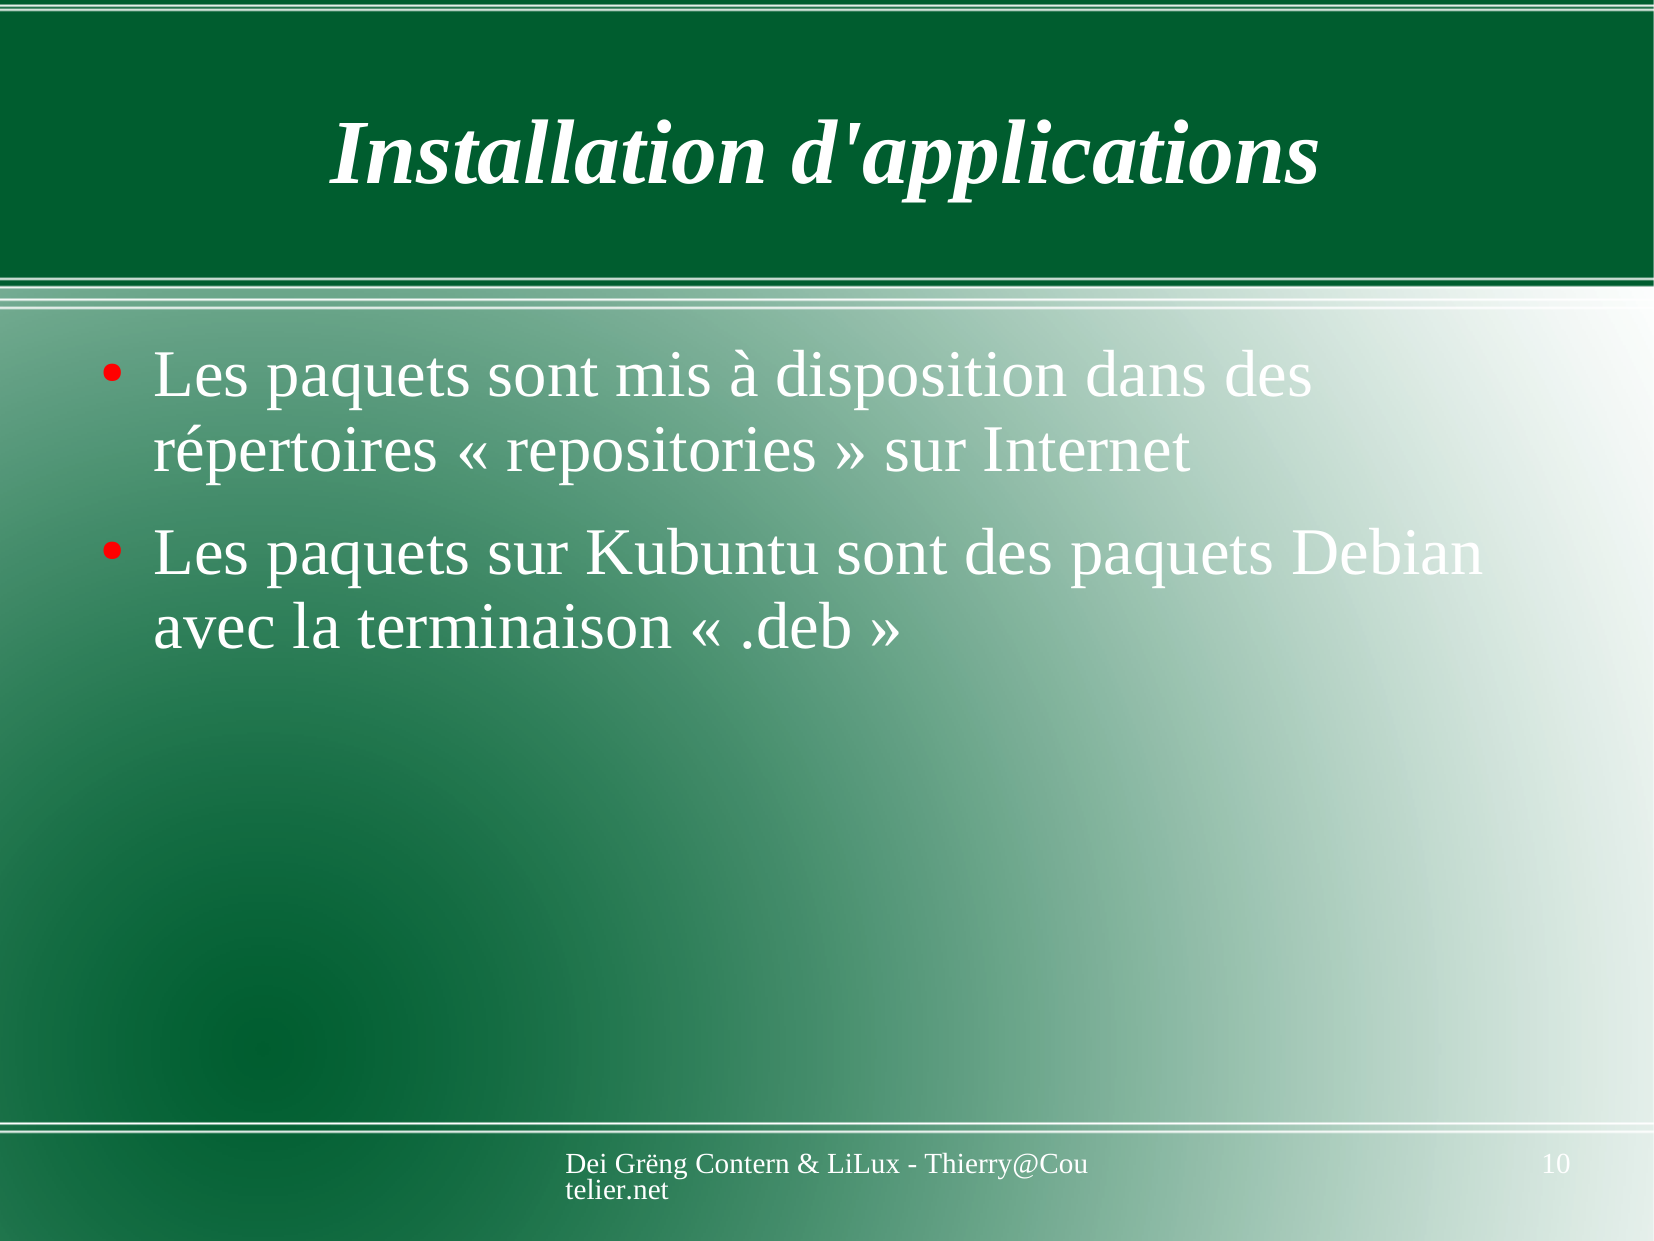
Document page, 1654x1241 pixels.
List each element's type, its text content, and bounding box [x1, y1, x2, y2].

title Installation d'applications [82, 49, 1571, 257]
picture [0, 0, 1654, 1241]
list Les paquets sont mis à disposition dans des répertoires « repositories » sur Internet Les paquets sur Kubuntu sont des paquets Debian avec la terminaison « .deb » [82, 337, 1571, 1057]
